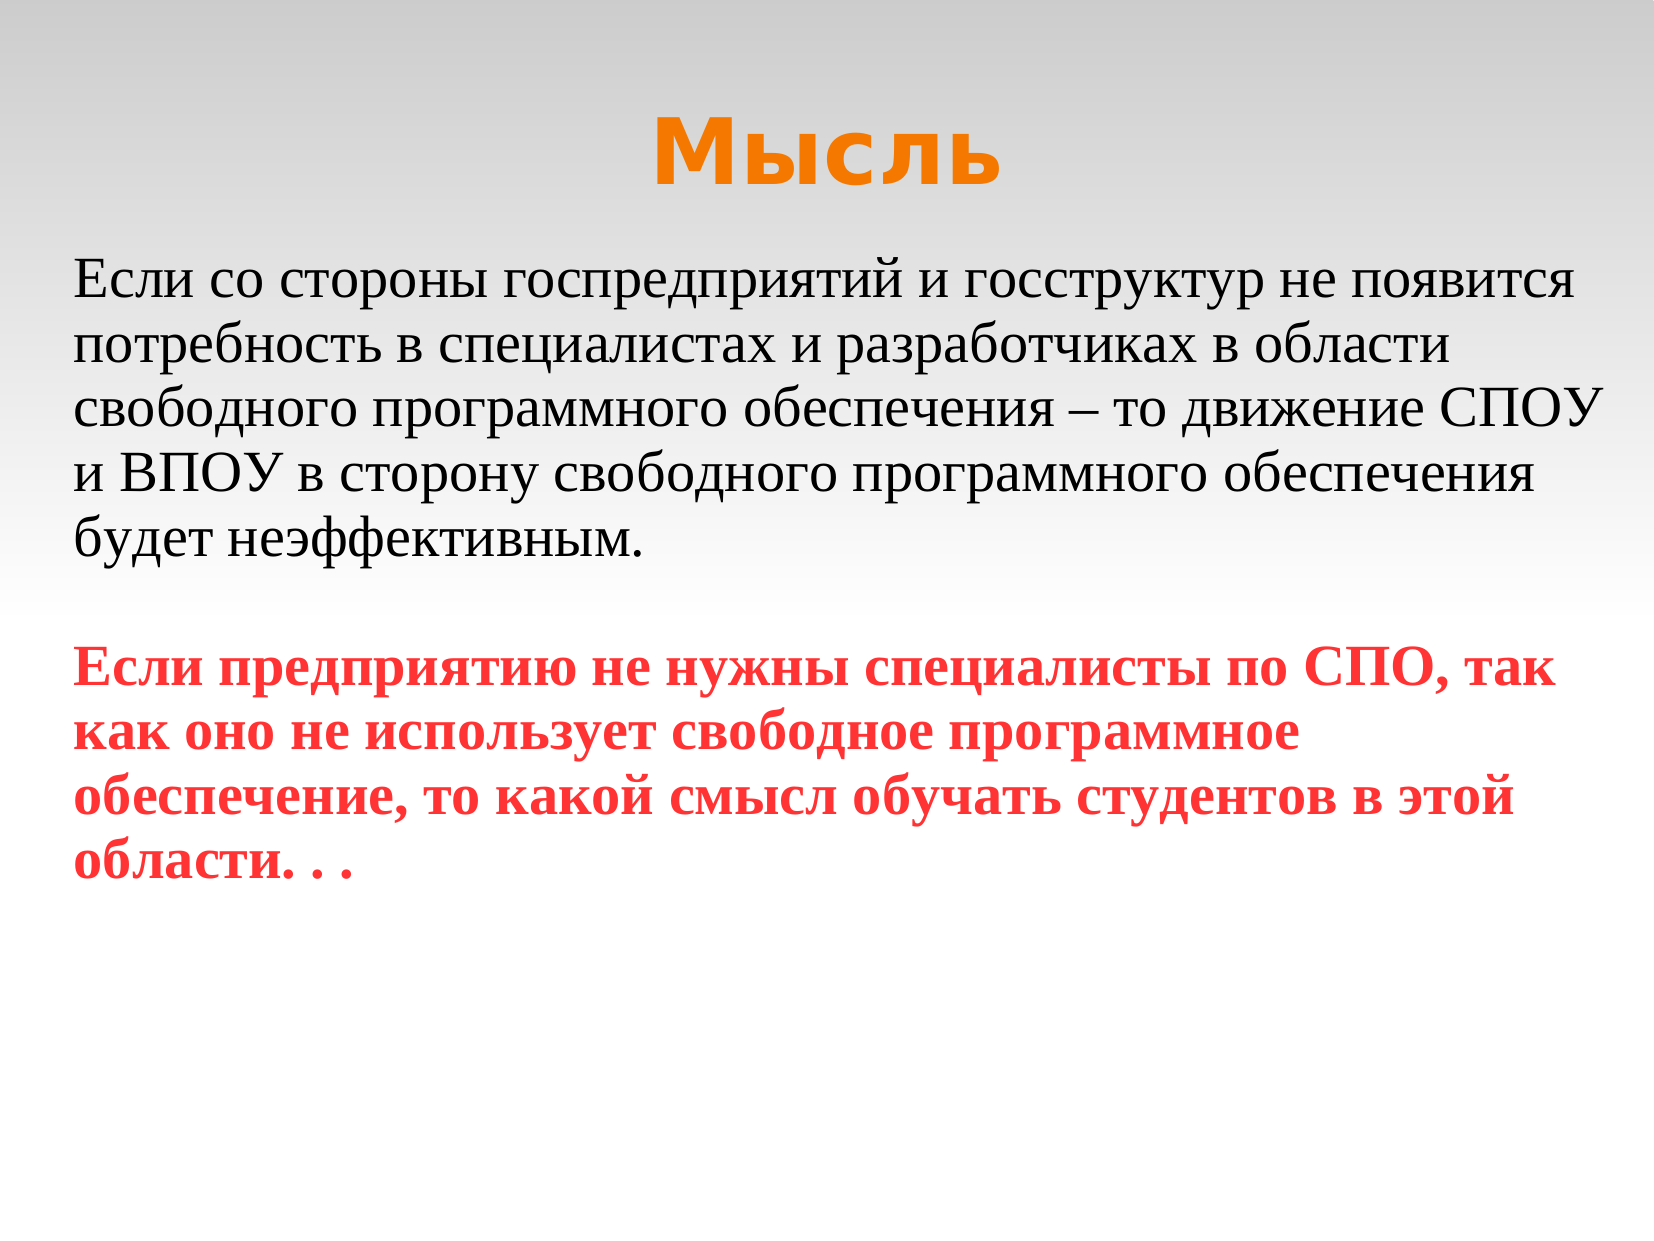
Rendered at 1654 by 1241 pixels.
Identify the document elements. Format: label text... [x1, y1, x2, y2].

title Мысль [82, 56, 1571, 238]
text_box Если со стороны госпредприятий и госструктур не появится потребность в специалистах и разработчиках в области свободного программного обеспечения – то движение СПОУ и ВПОУ в сторону свободного программного обеспечения будет неэффективным. Если предприятию не нужны специалисты по СПО, так как оно не использует свободное программное обеспечение, то какой смысл обучать студентов в этой области. . . [59, 238, 1627, 981]
